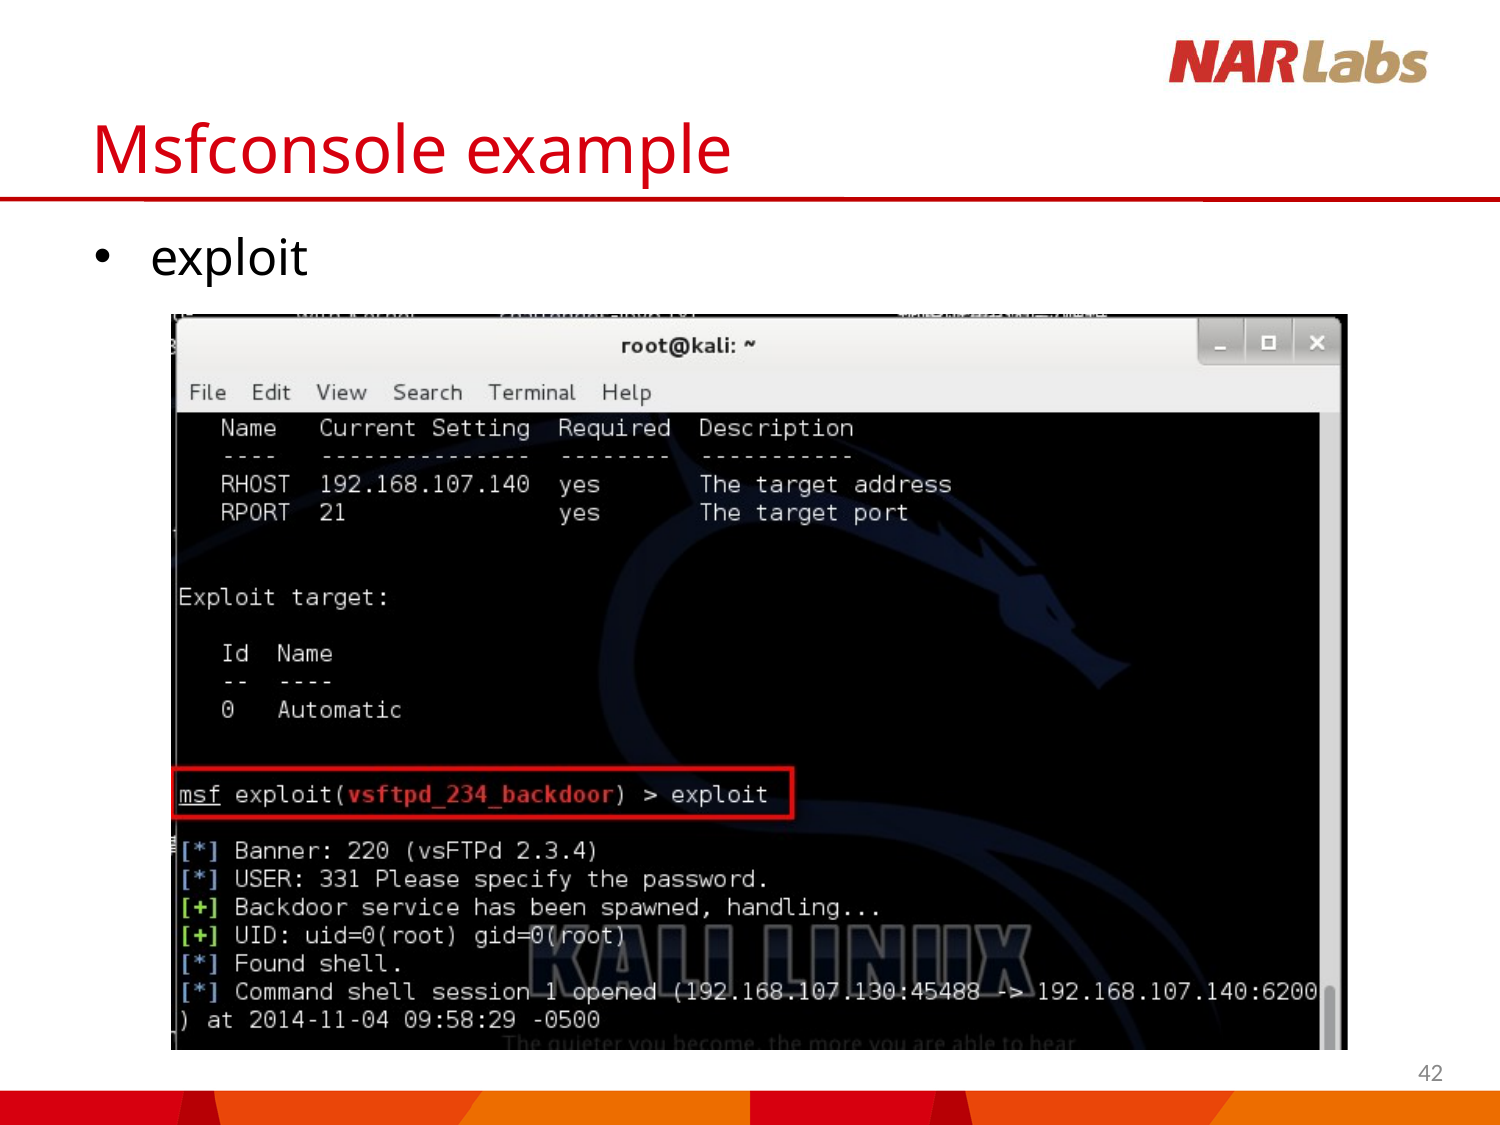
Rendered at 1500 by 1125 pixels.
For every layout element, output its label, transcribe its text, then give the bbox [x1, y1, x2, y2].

text_box 41 [1414, 1056, 1448, 1090]
text_box exploit [89, 226, 311, 286]
text_box [171, 314, 1348, 1049]
text_box Msfconsole example [89, 107, 737, 187]
